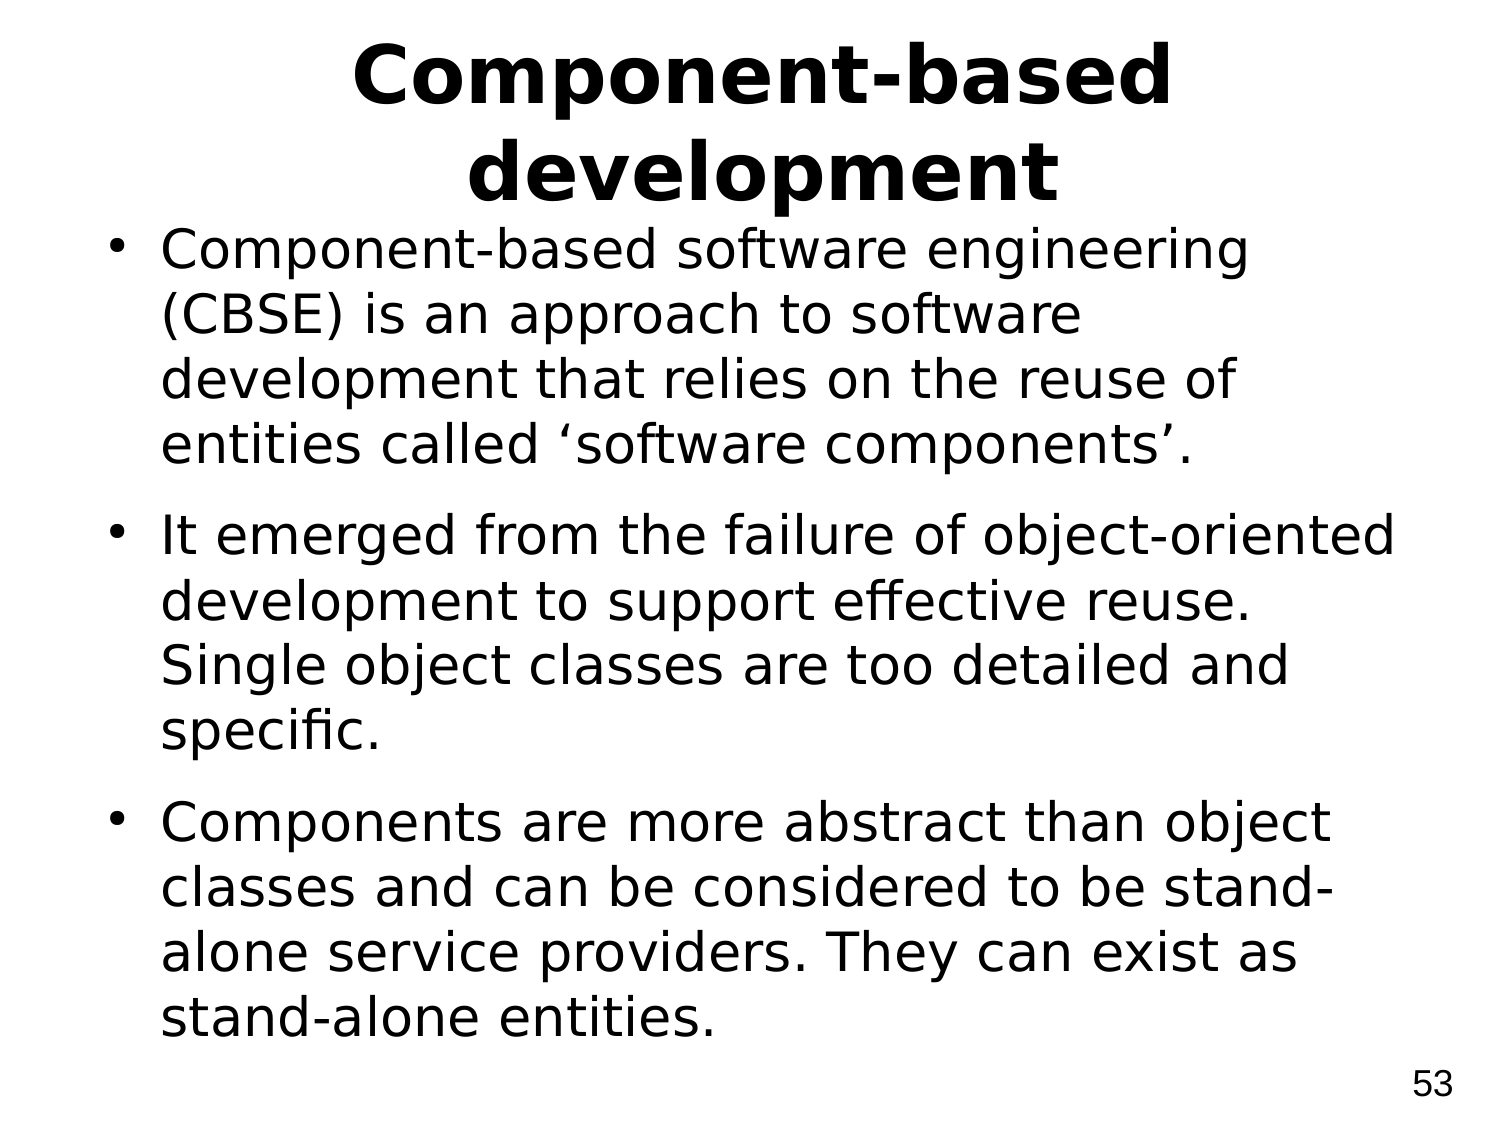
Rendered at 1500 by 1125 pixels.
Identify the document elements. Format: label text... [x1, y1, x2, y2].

list Component-based software engineering (CBSE) is an approach to software development that relies on the reuse of entities called ‘software components’. It emerged from the failure of object-oriented development to support effective reuse. Single object classes are too detailed and specific. Components are more abstract than object classes and can be considered to be stand-alone service providers. They can exist as stand-alone entities. [75, 206, 1425, 1093]
title Component-based development [88, 15, 1439, 148]
